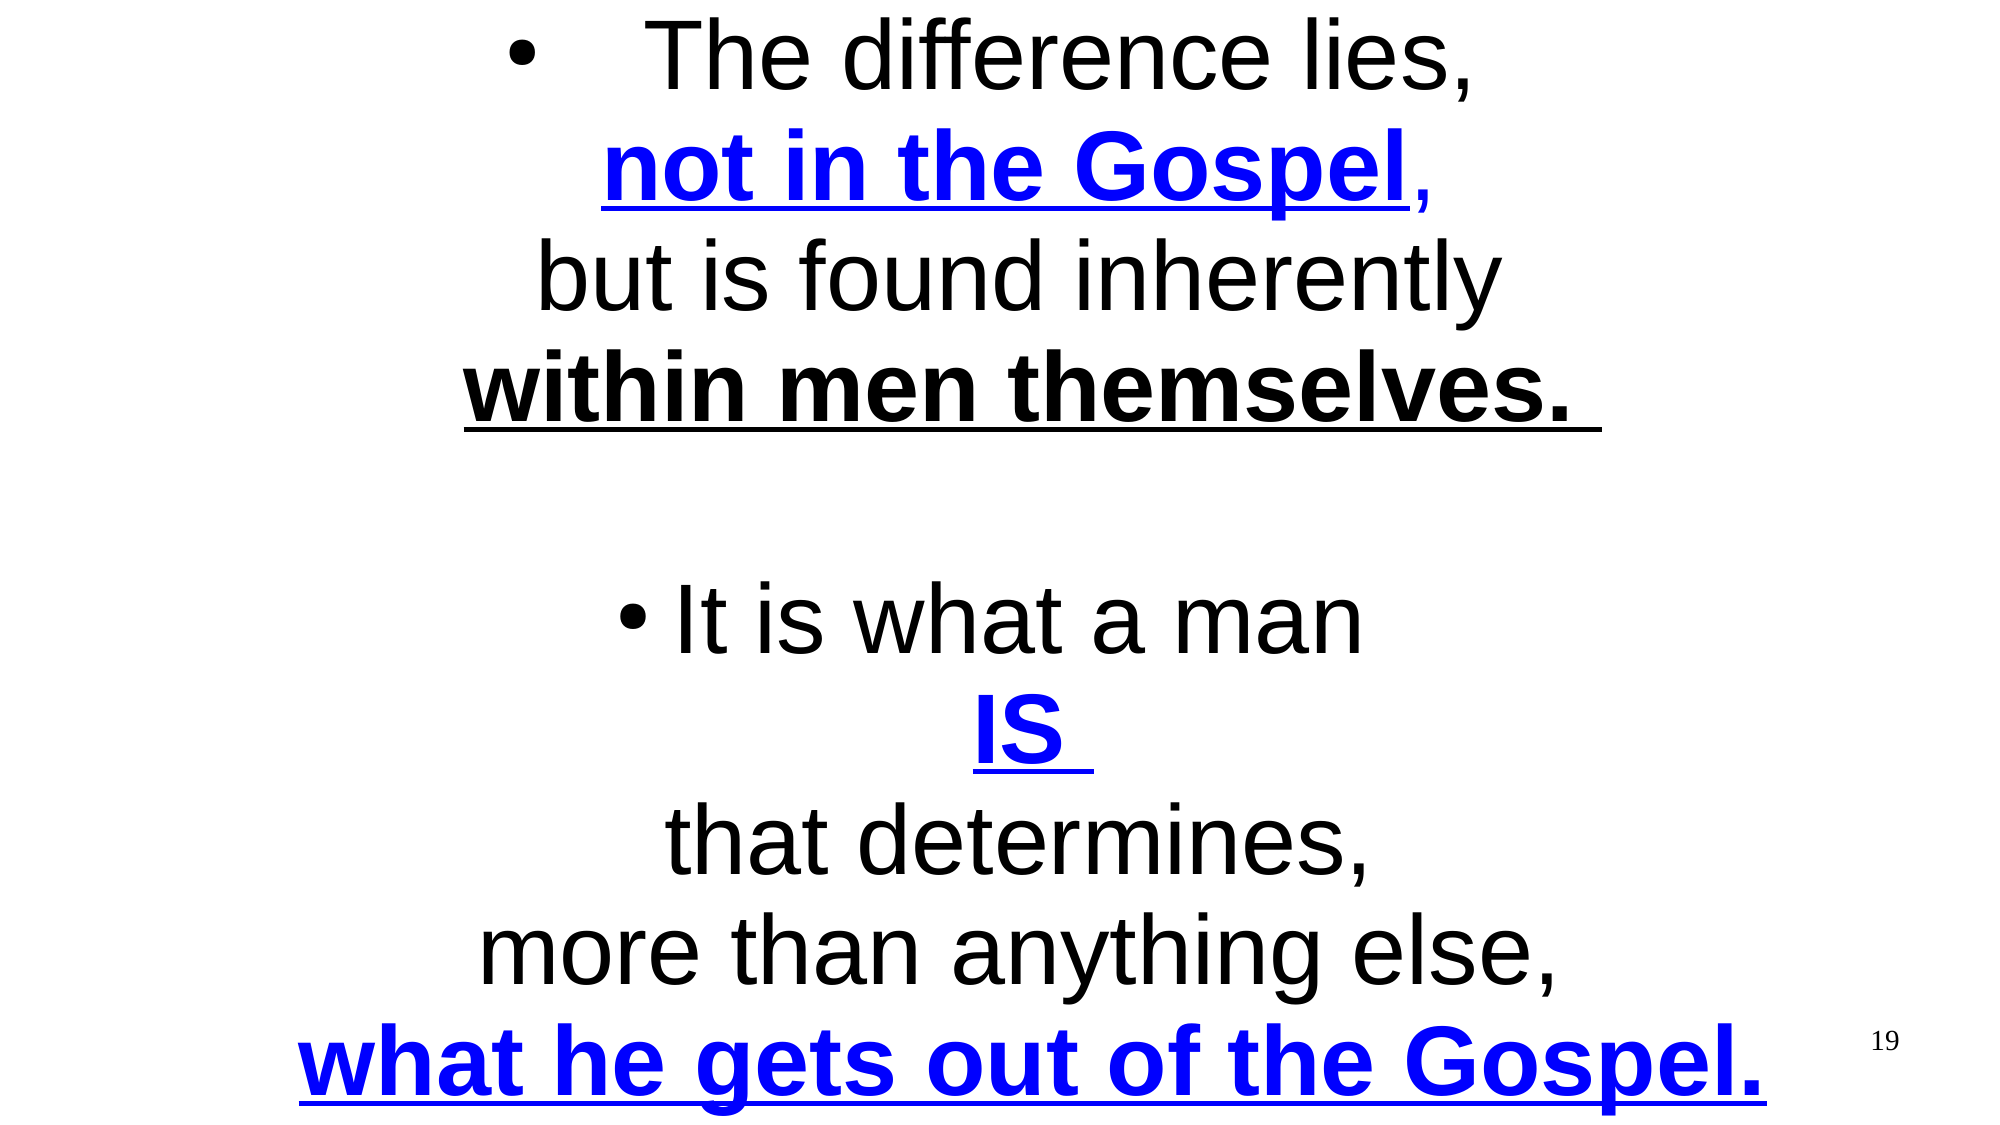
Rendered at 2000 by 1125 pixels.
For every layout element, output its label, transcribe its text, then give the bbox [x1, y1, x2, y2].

list The difference lies, not in the Gospel, but is found inherently within men themselves. It is what a man IS that determines, more than anything else, what he gets out of the Gospel. [0, 0, 1996, 1123]
